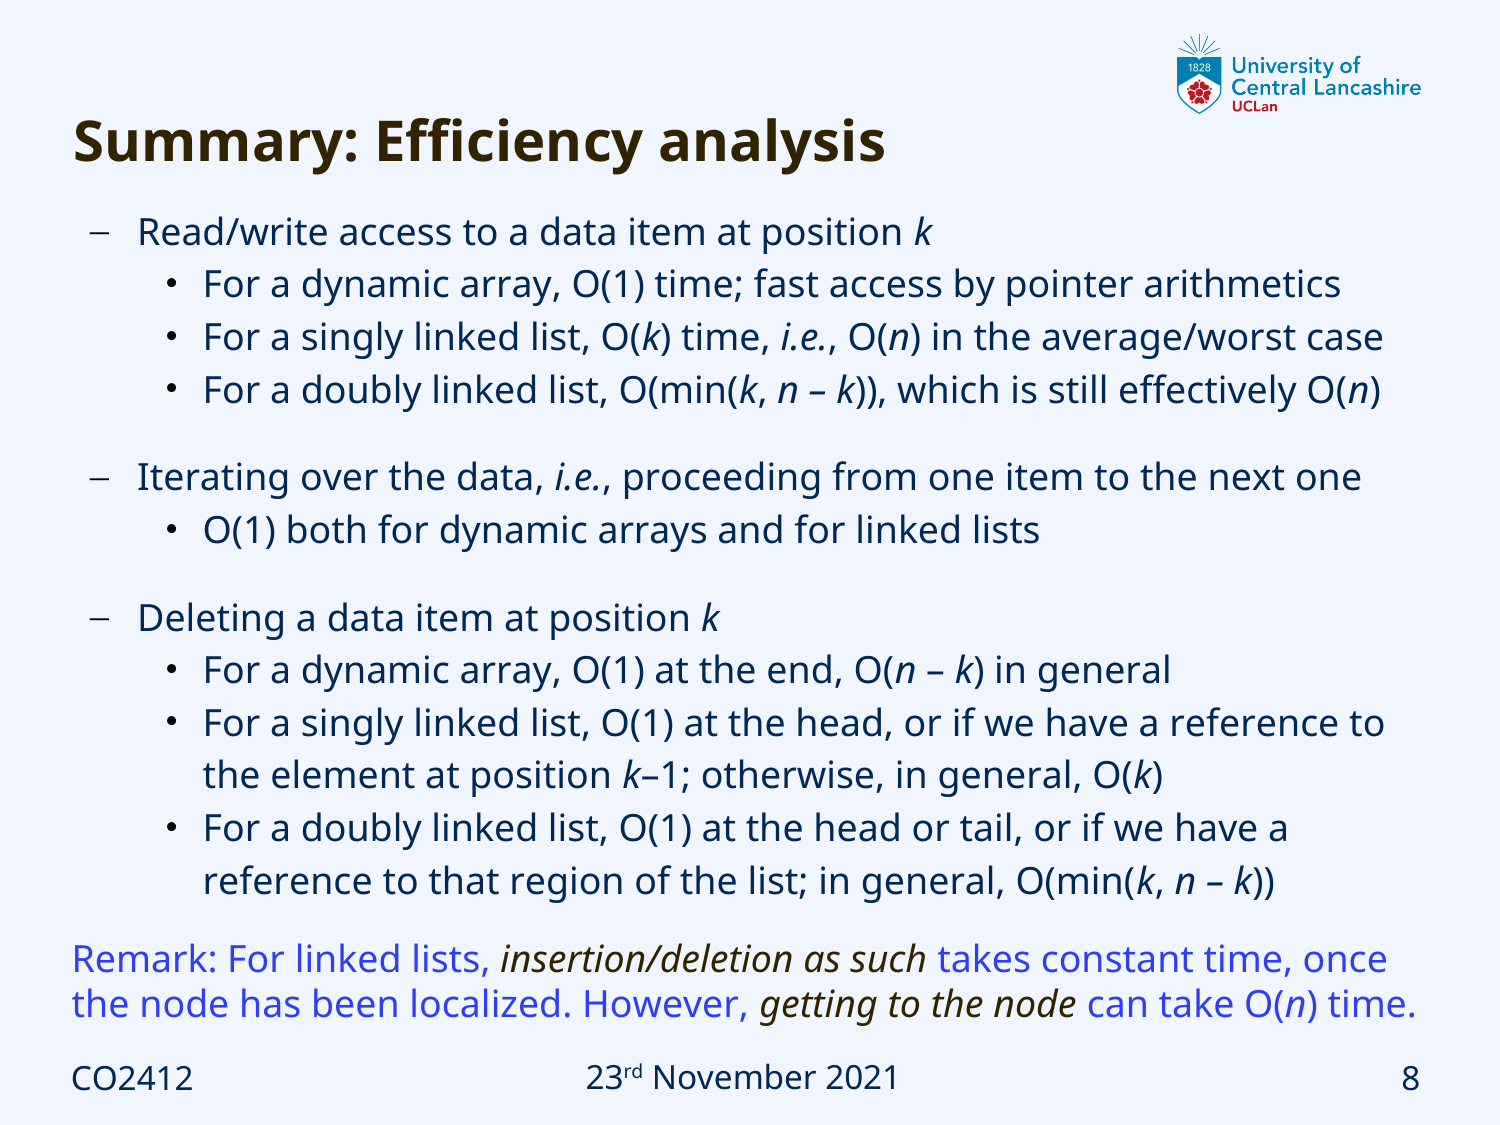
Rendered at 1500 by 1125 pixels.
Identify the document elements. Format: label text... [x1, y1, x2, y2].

picture [1177, 34, 1421, 54]
text_box Remark: For linked lists, insertion/deletion as such takes constant time, once the node has been localized. However, getting to the node can take O(n) time. [56, 927, 1435, 1033]
title Summary: Efficiency analysis [58, 54, 1500, 224]
text_box Read/write access to a data item at position k For a dynamic array, O(1) time; fast access by pointer arithmetics For a singly linked list, O(k) time, i.e., O(n) in the average/worst case For a doubly linked list, O(min(k, n – k)), which is still effectively O(n) Iterating over the data, i.e., proceeding from one item to the next one O(1) both for dynamic arrays and for linked lists Deleting a data item at position k For a dynamic array, O(1) at the end, O(n – k) in general For a singly linked list, O(1) at the head, or if we have a reference to the element at position k–1; otherwise, in general, O(k) For a doubly linked list, O(1) at the head or tail, or if we have a reference to that region of the list; in general, O(min(k, n – k)) [0, 192, 1446, 962]
